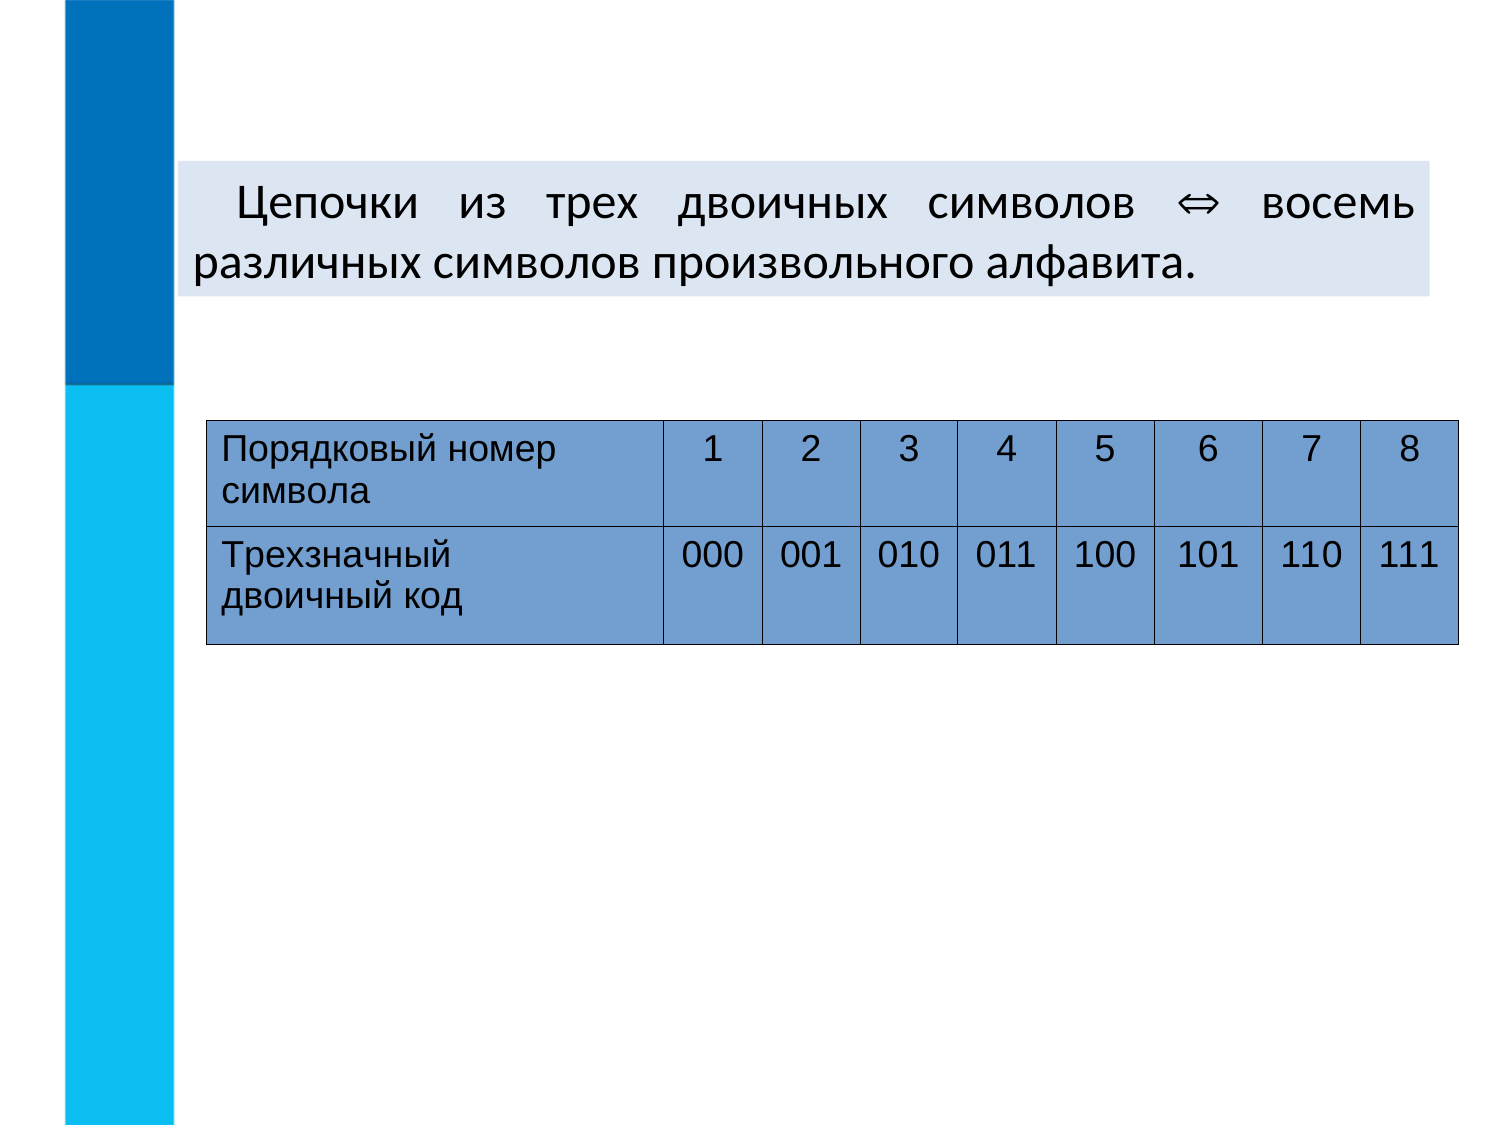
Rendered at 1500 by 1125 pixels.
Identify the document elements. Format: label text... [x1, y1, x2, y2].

table_cell 000 [664, 527, 762, 644]
table_cell 100 [1057, 527, 1154, 644]
table_header 6 [1155, 421, 1262, 526]
table_header Порядковый номер символа [207, 421, 663, 526]
text_box Цепочки из трех двоичных символов  восемь различных символов произвольного алфавита. [177, 160, 1430, 297]
table_header 8 [1361, 421, 1458, 526]
table_header 4 [958, 421, 1056, 526]
table_cell 011 [958, 527, 1056, 644]
table_header 2 [763, 421, 860, 526]
table_header 1 [664, 421, 762, 526]
table_header 3 [861, 421, 957, 526]
table_cell 001 [763, 527, 860, 644]
table_header 5 [1057, 421, 1154, 526]
table_cell 110 [1263, 527, 1360, 644]
table_cell 111 [1361, 527, 1458, 644]
picture [0, 0, 1500, 1125]
table_cell Трехзначный двоичный код [207, 527, 663, 644]
table_cell 101 [1155, 527, 1262, 644]
table_header 7 [1263, 421, 1360, 526]
table_cell 010 [861, 527, 957, 644]
